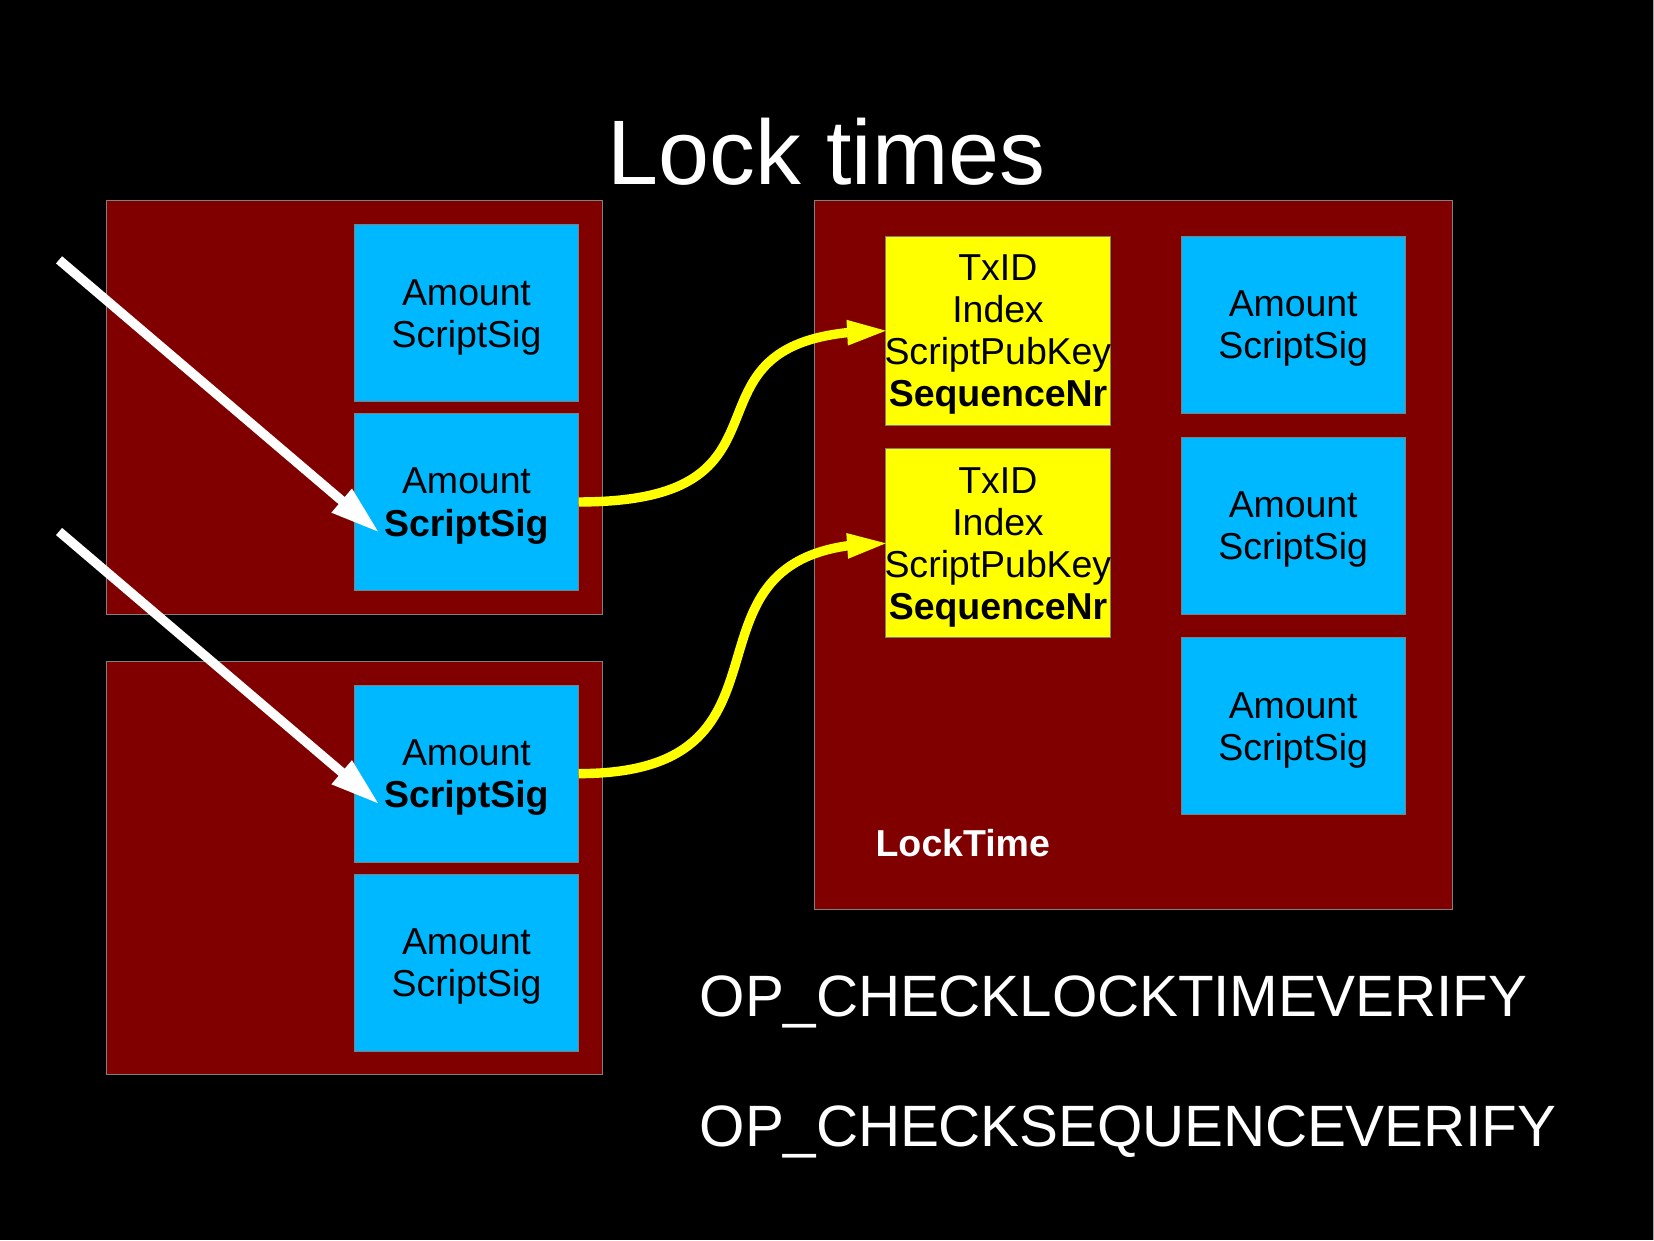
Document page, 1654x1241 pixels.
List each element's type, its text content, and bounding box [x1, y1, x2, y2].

text_box LockTime [838, 814, 1087, 872]
title Lock times [82, 49, 1571, 257]
text_box OP_CHECKLOCKTIMEVERIFY OP_CHECKSEQUENCEVERIFY [684, 956, 1571, 1167]
text_box Amount ScriptSig [354, 224, 579, 402]
text_box [106, 579, 148, 615]
text_box [106, 661, 603, 1075]
text_box Amount ScriptSig [1181, 637, 1406, 815]
text_box Amount ScriptSig [354, 413, 579, 591]
text_box Amount ScriptSig [354, 685, 579, 863]
text_box Amount ScriptSig [354, 874, 579, 1052]
text_box TxID Index ScriptPubKey SequenceNr [885, 448, 1111, 638]
text_box [814, 200, 1453, 910]
text_box TxID Index ScriptPubKey SequenceNr [885, 236, 1111, 426]
text_box [106, 307, 603, 615]
text_box [106, 200, 603, 497]
text_box [220, 661, 603, 768]
text_box Amount ScriptSig [1181, 437, 1406, 615]
text_box Amount ScriptSig [1181, 236, 1406, 414]
